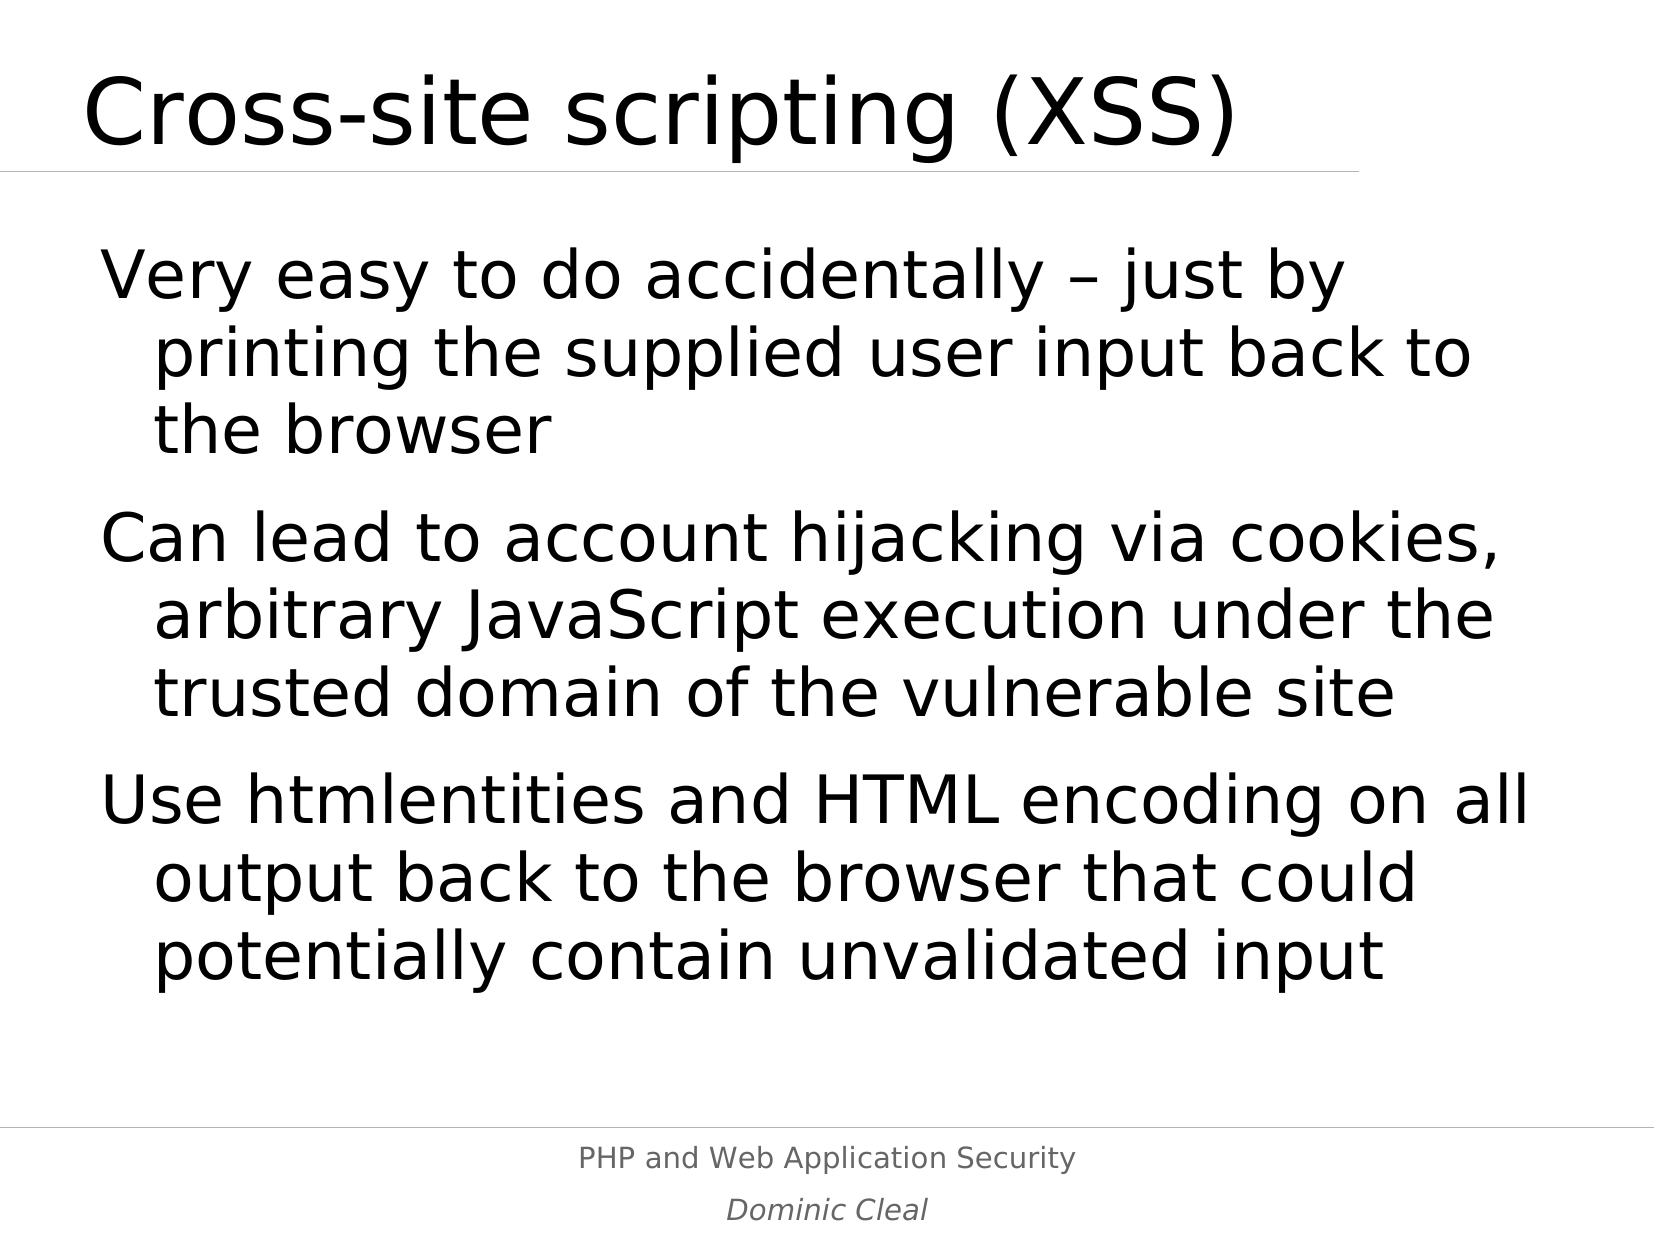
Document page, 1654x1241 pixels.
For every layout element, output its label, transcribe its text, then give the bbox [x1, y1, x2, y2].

title Cross-site scripting (XSS) [82, 56, 1571, 170]
list Very easy to do accidentally – just by printing the supplied user input back to the browser Can lead to account hijacking via cookies, arbitrary JavaScript execution under the trusted domain of the vulnerable site Use htmlentities and HTML encoding on all output back to the browser that could potentially contain unvalidated input [82, 236, 1571, 1094]
